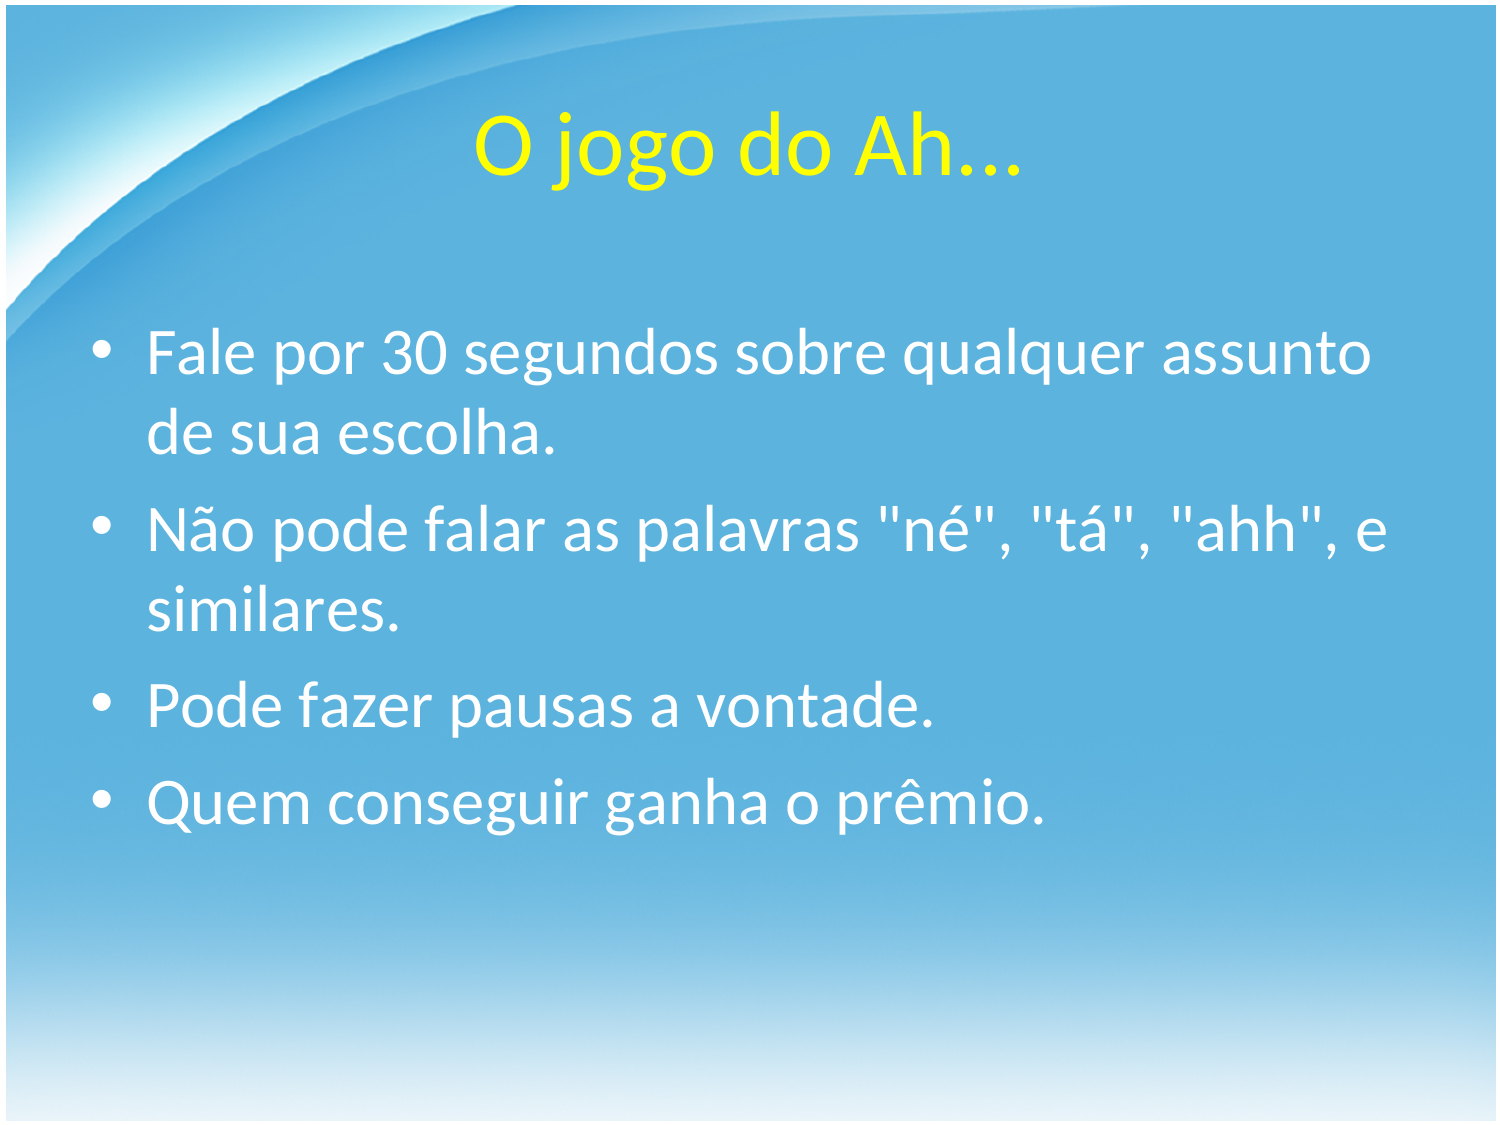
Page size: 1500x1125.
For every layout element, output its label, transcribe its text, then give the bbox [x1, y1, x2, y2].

title O jogo do Ah... [75, 21, 1425, 257]
text_box Fale por 30 segundos sobre qualquer assunto de sua escolha. Não pode falar as palavras "né", "tá", "ahh", e similares. Pode fazer pausas a vontade. Quem conseguir ganha o prêmio. [75, 300, 1426, 1043]
picture [0, 0, 1500, 1125]
